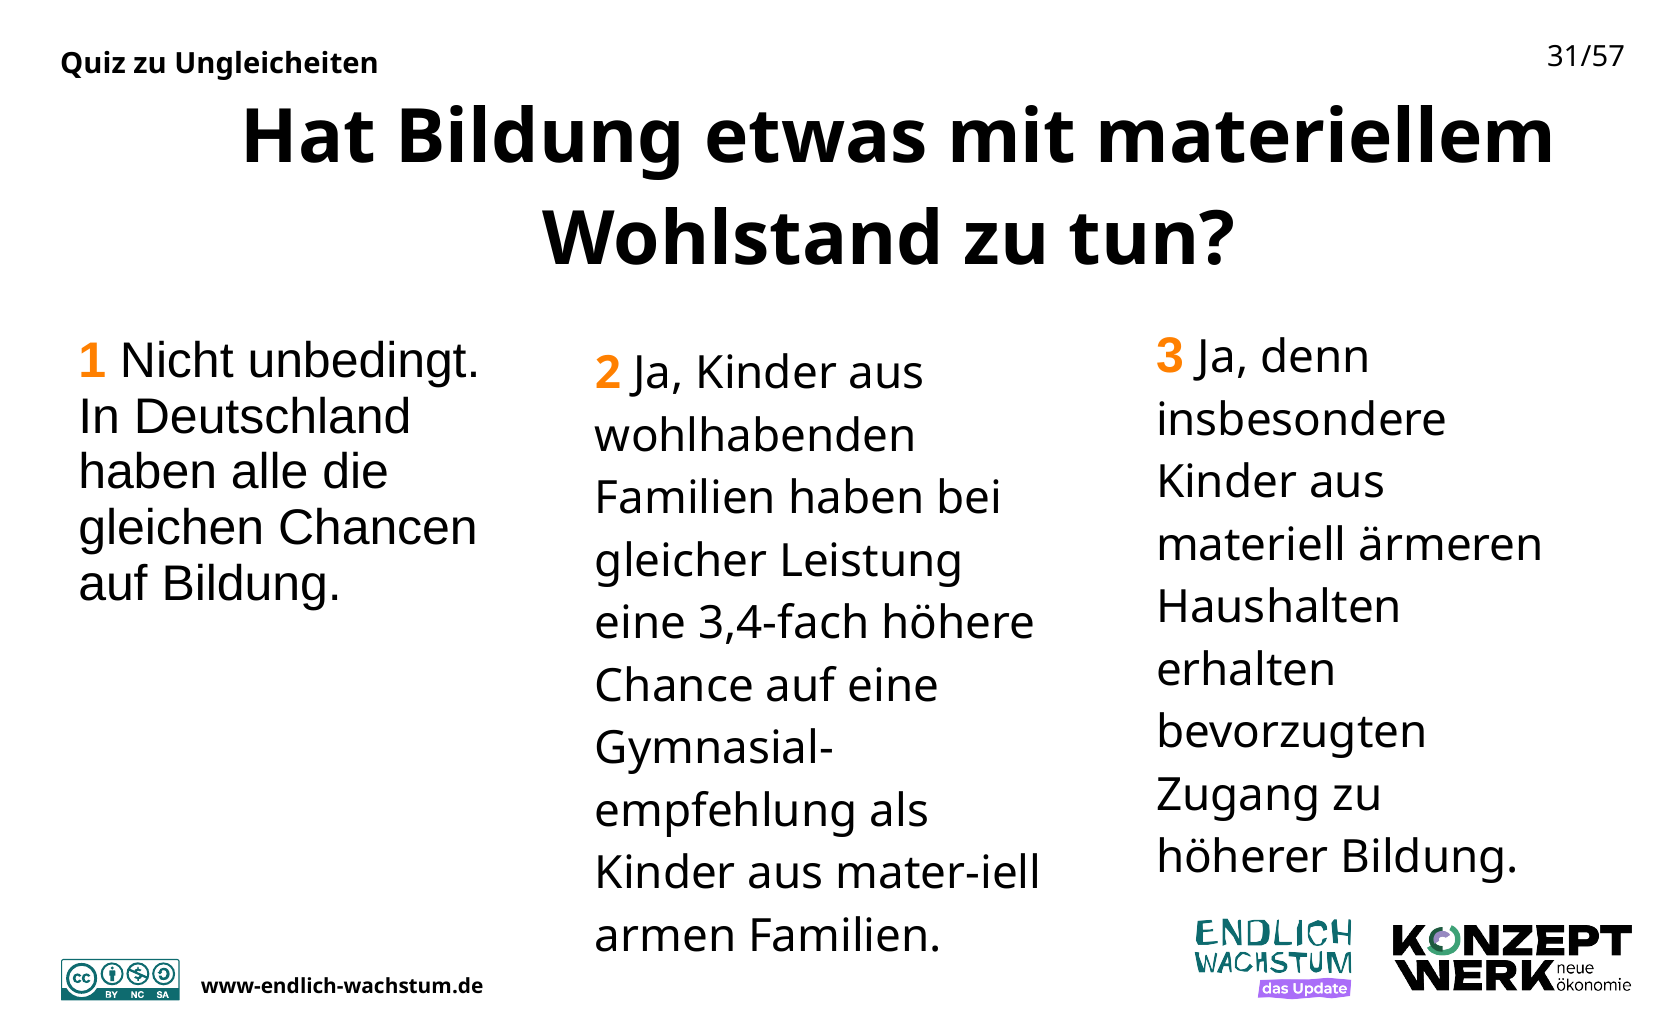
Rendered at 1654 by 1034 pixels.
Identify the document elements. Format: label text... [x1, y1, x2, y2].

title Hat Bildung etwas mit materiellem Wohlstand zu tun? [155, 57, 1644, 311]
text_box 3 Ja, denn insbesondere Kinder aus materiell ärmeren Haushalten erhalten bevorzugten Zugang zu höherer Bildung. [1070, 316, 1567, 1012]
picture [1567, 917, 1636, 997]
text_box 2 Ja, Kinder aus wohlhabenden Familien haben bei gleicher Leistung eine 3,4-fach höhere Chance auf eine Gymnasial-empfehlung als Kinder aus mater-iell armen Familien. [509, 332, 1063, 1034]
text_box 1 Nicht unbedingt. In Deutschland haben alle die gleichen Chancen auf Bildung. [0, 324, 517, 730]
